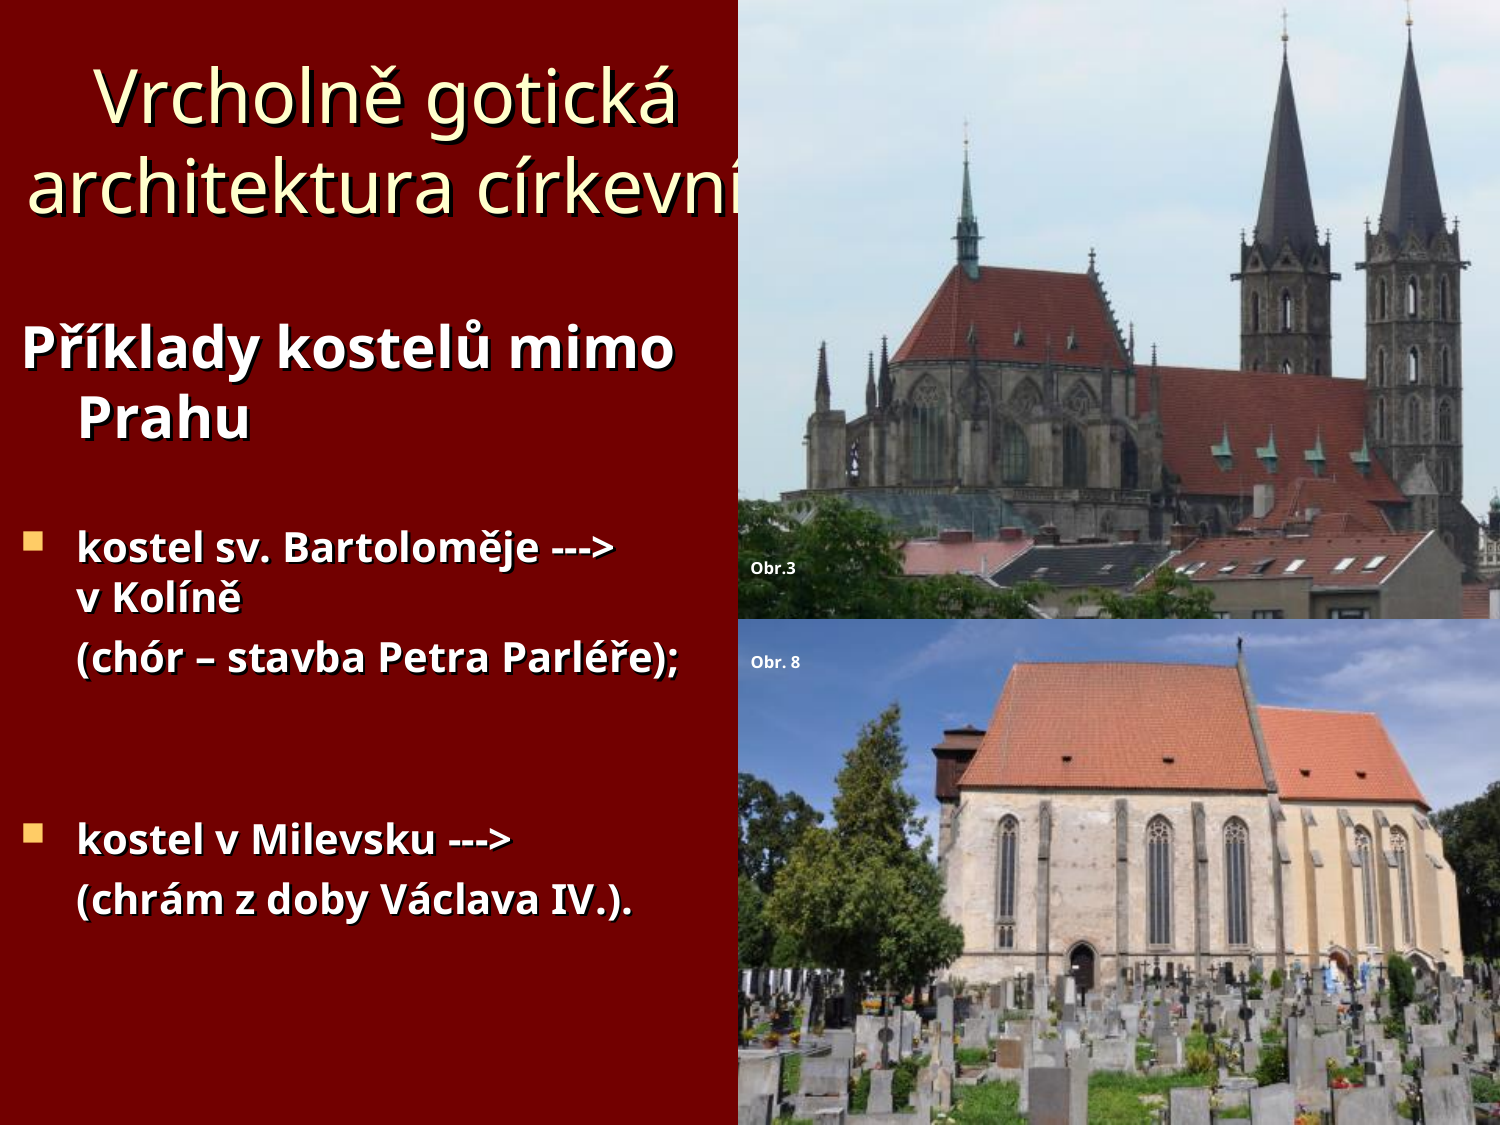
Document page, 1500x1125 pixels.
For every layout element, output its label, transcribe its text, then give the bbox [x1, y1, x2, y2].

list Příklady kostelů mimo Prahu kostel sv. Bartoloměje ---> v Kolíně (chór – stavba Petra Parléře); kostel v Milevsku ---> (chrám z doby Václava IV.). [5, 302, 738, 1000]
title Vrcholně gotická architektura církevní [0, 41, 738, 237]
text_box [738, 0, 1500, 1125]
text_box Obr.3 [735, 549, 811, 586]
text_box Obr. 8 [735, 644, 816, 680]
